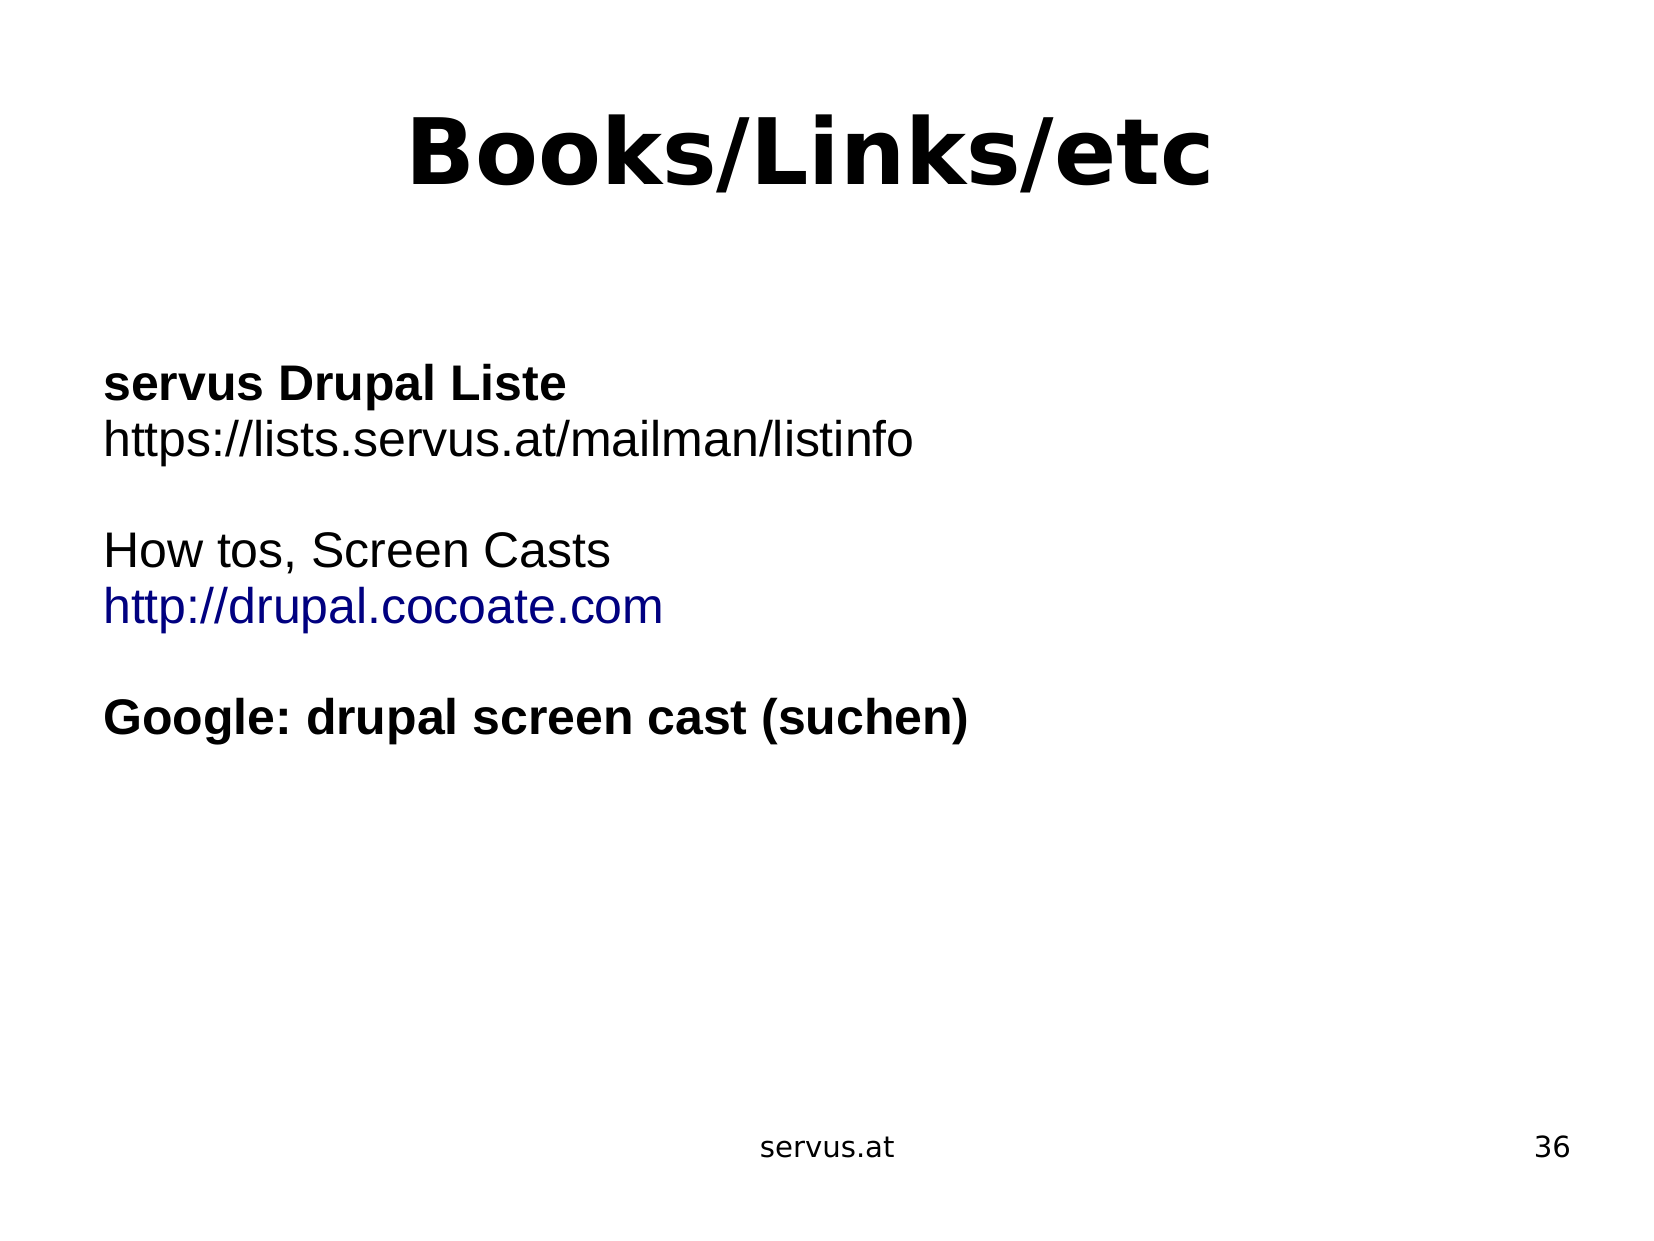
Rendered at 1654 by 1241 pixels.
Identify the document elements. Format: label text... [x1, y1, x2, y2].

text_box servus Drupal Liste https://lists.servus.at/mailman/listinfo How tos, Screen Casts http://drupal.cocoate.com Google: drupal screen cast (suchen) [88, 236, 1595, 1241]
title Books/Links/etc [82, 56, 1571, 250]
